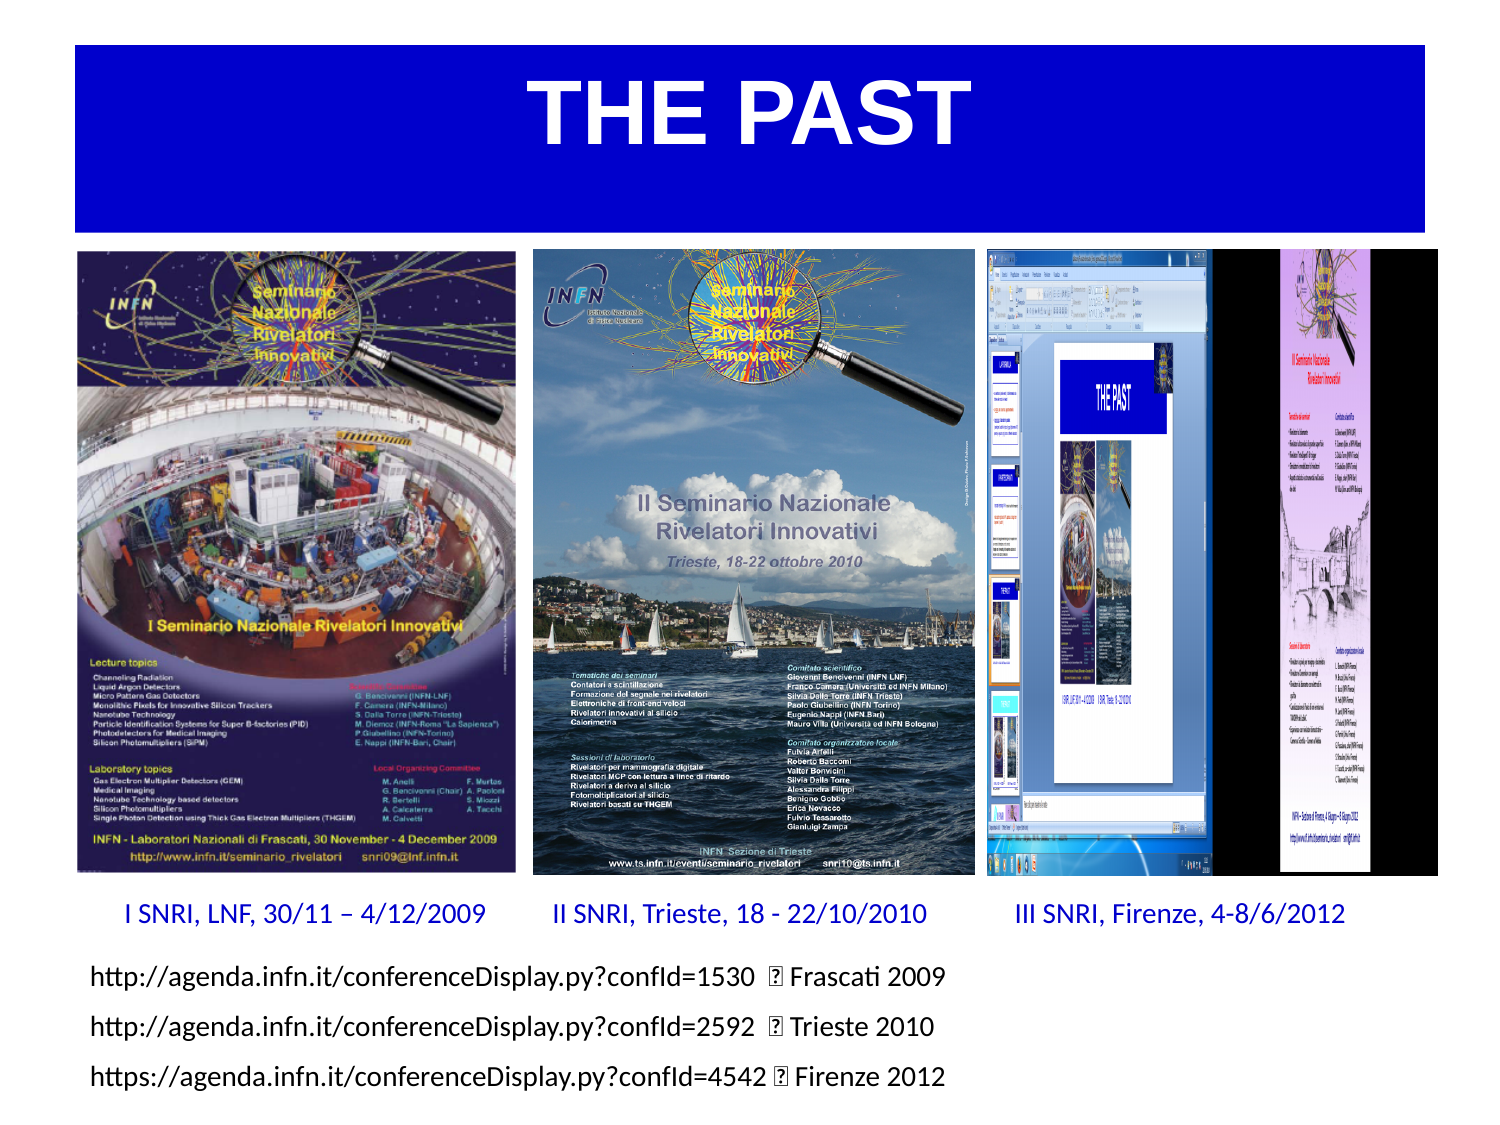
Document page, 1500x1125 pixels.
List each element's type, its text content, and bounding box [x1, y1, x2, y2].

text_box https://agenda.infn.it/conferenceDisplay.py?confId=4542  Firenze 2012 [75, 1049, 1400, 1100]
picture [533, 249, 975, 875]
text_box http://agenda.infn.it/conferenceDisplay.py?confId=1530  Frascati 2009 [75, 949, 1400, 1000]
picture [75, 249, 517, 875]
picture [987, 249, 1438, 876]
text_box I SNRI, LNF, 30/11 – 4/12/2009 [109, 887, 502, 938]
text_box http://agenda.infn.it/conferenceDisplay.py?confId=2592  Trieste 2010 [75, 999, 1388, 1049]
title THE PAST [75, 45, 1425, 233]
text_box II SNRI, Trieste, 18 - 22/10/2010 [537, 887, 988, 938]
text_box III SNRI, Firenze, 4-8/6/2012 [999, 887, 1450, 938]
